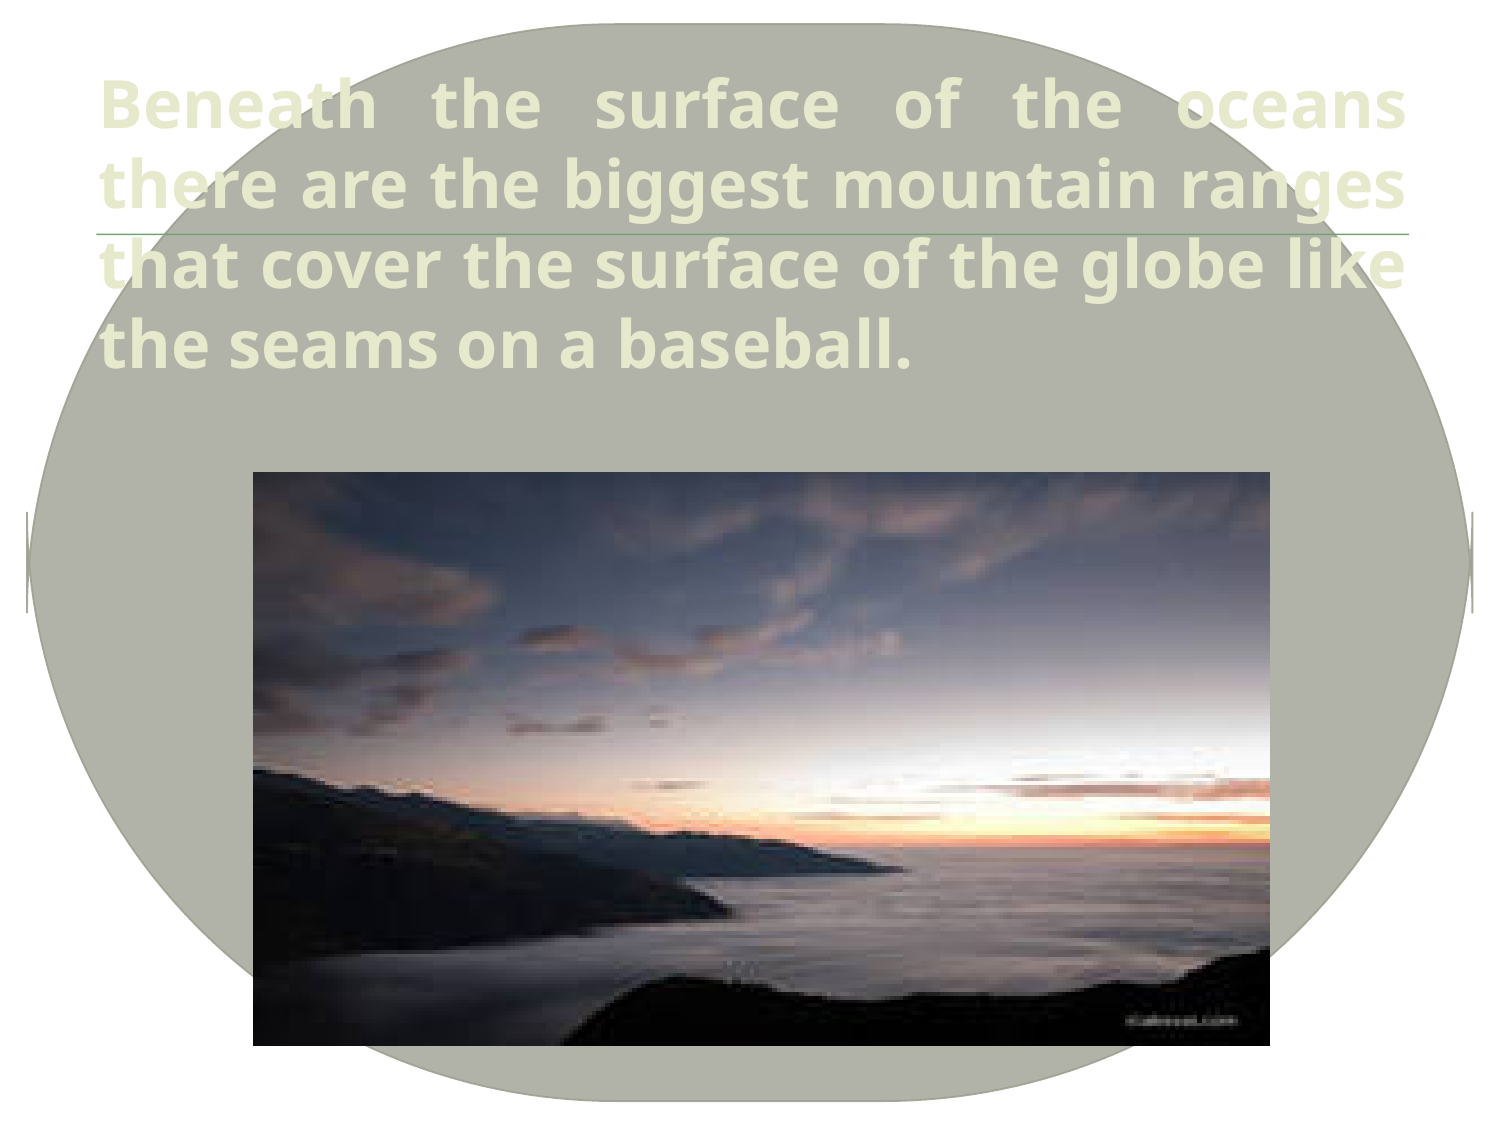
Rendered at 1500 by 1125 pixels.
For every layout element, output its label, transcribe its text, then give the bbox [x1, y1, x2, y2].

title Beneath the surface of the oceans there are the biggest mountain ranges that cover the surface of the globe like the seams on a baseball. [75, 54, 1425, 362]
picture [253, 472, 1270, 1046]
